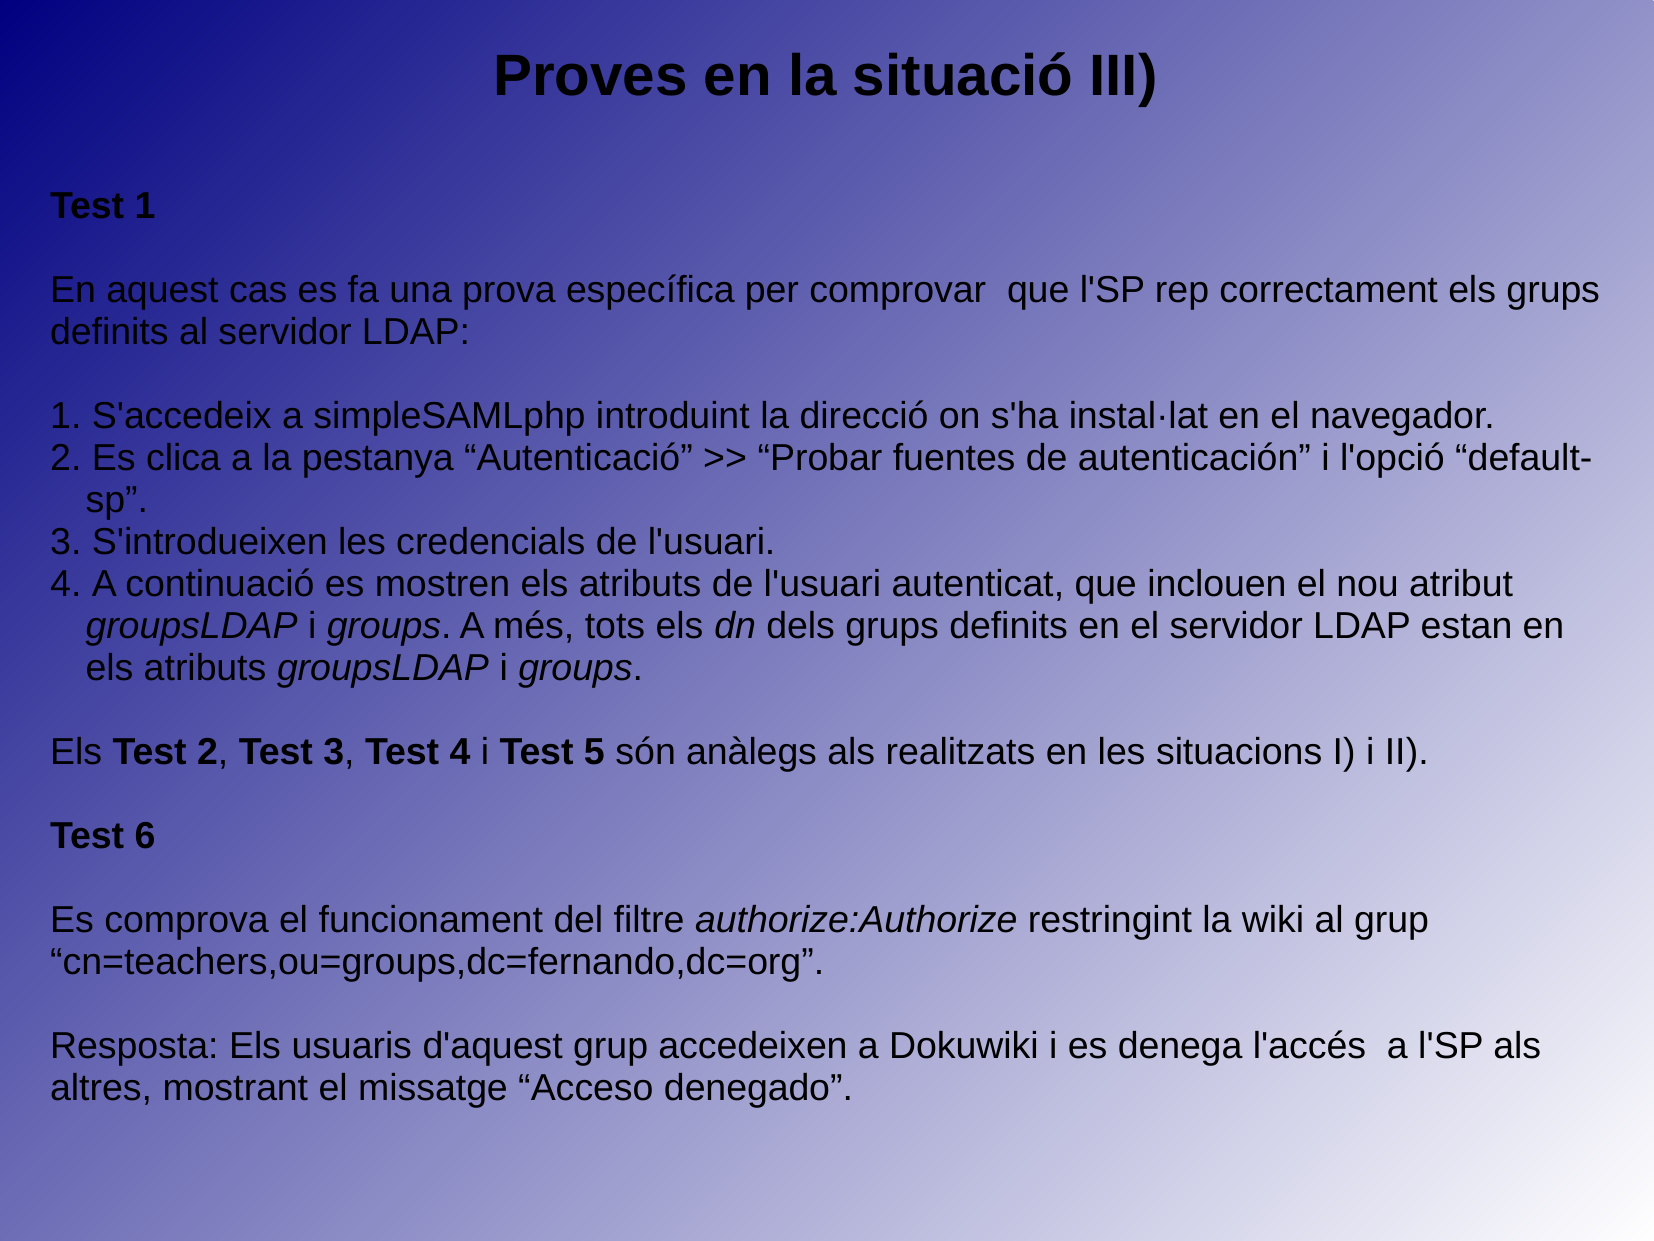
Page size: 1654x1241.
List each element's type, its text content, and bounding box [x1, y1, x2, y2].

text_box Proves en la situació III) [478, 35, 1174, 116]
text_box Test 1 En aquest cas es fa una prova específica per comprovar que l'SP rep correctament els grups definits al servidor LDAP: S'accedeix a simpleSAMLphp introduint la direcció on s'ha instal·lat en el navegador. Es clica a la pestanya “Autenticació” >> “Probar fuentes de autenticación” i l'opció “default-sp”. S'introdueixen les credencials de l'usuari. A continuació es mostren els atributs de l'usuari autenticat, que inclouen el nou atribut groupsLDAP i groups. A més, tots els dn dels grups definits en el servidor LDAP estan en els atributs groupsLDAP i groups. Els Test 2, Test 3, Test 4 i Test 5 són anàlegs als realitzats en les situacions I) i II). Test 6 Es comprova el funcionament del filtre authorize:Authorize restringint la wiki al grup “cn=teachers,ou=groups,dc=fernando,dc=org”. Resposta: Els usuaris d'aquest grup accedeixen a Dokuwiki i es denega l'accés a l'SP als altres, mostrant el missatge “Acceso denegado”. [35, 177, 1619, 1116]
